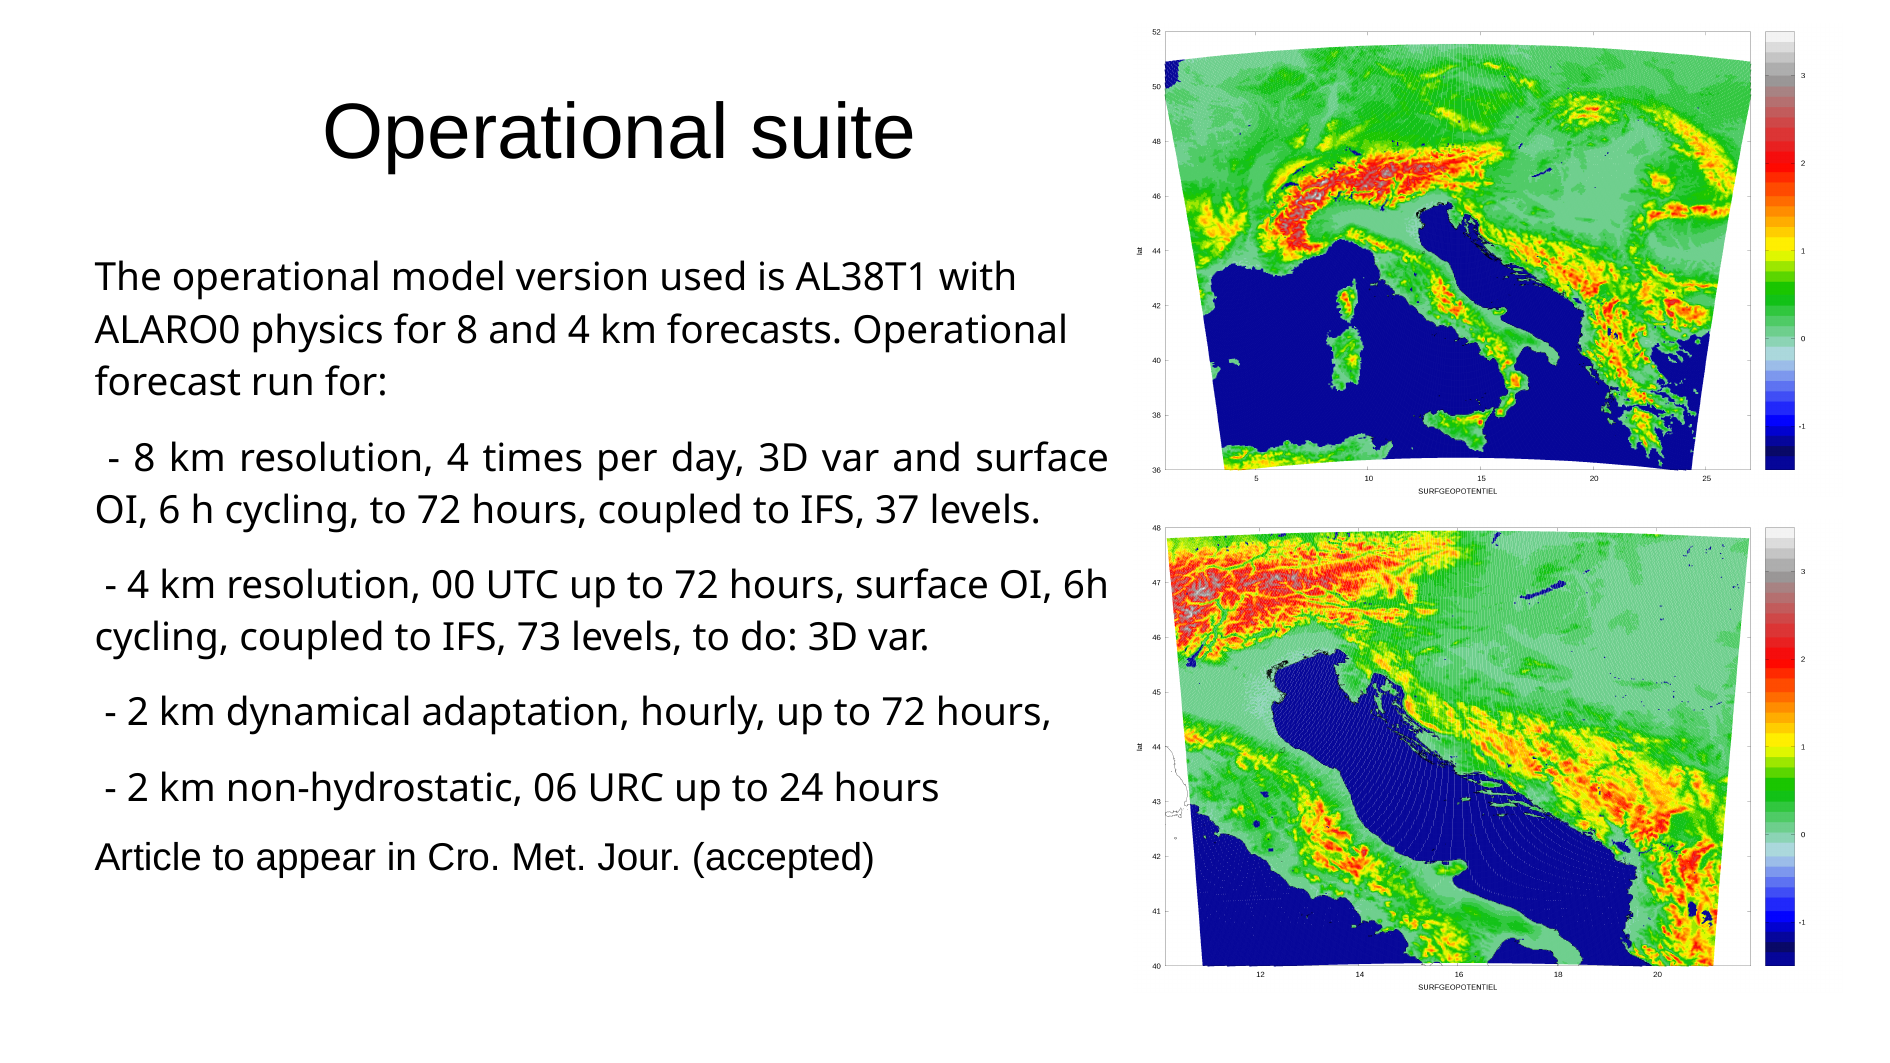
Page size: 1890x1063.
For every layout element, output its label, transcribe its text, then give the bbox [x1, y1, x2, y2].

picture [1133, 23, 1843, 497]
picture [1133, 519, 1843, 993]
title Operational suite [94, 42, 1133, 220]
list The operational model version used is AL38T1 with ALARO0 physics for 8 and 4 km forecasts. Operational forecast run for: - 8 km resolution, 4 times per day, 3D var and surface OI, 6 h cycling, to 72 hours, coupled to IFS, 37 levels. - 4 km resolution, 00 UTC up to 72 hours, surface OI, 6h cycling, coupled to IFS, 73 levels, to do: 3D var. - 2 km dynamical adaptation, hourly, up to 72 hours, - 2 km non-hydrostatic, 06 URC up to 24 hours Article to appear in Cro. Met. Jour. (accepted) [94, 248, 1111, 993]
